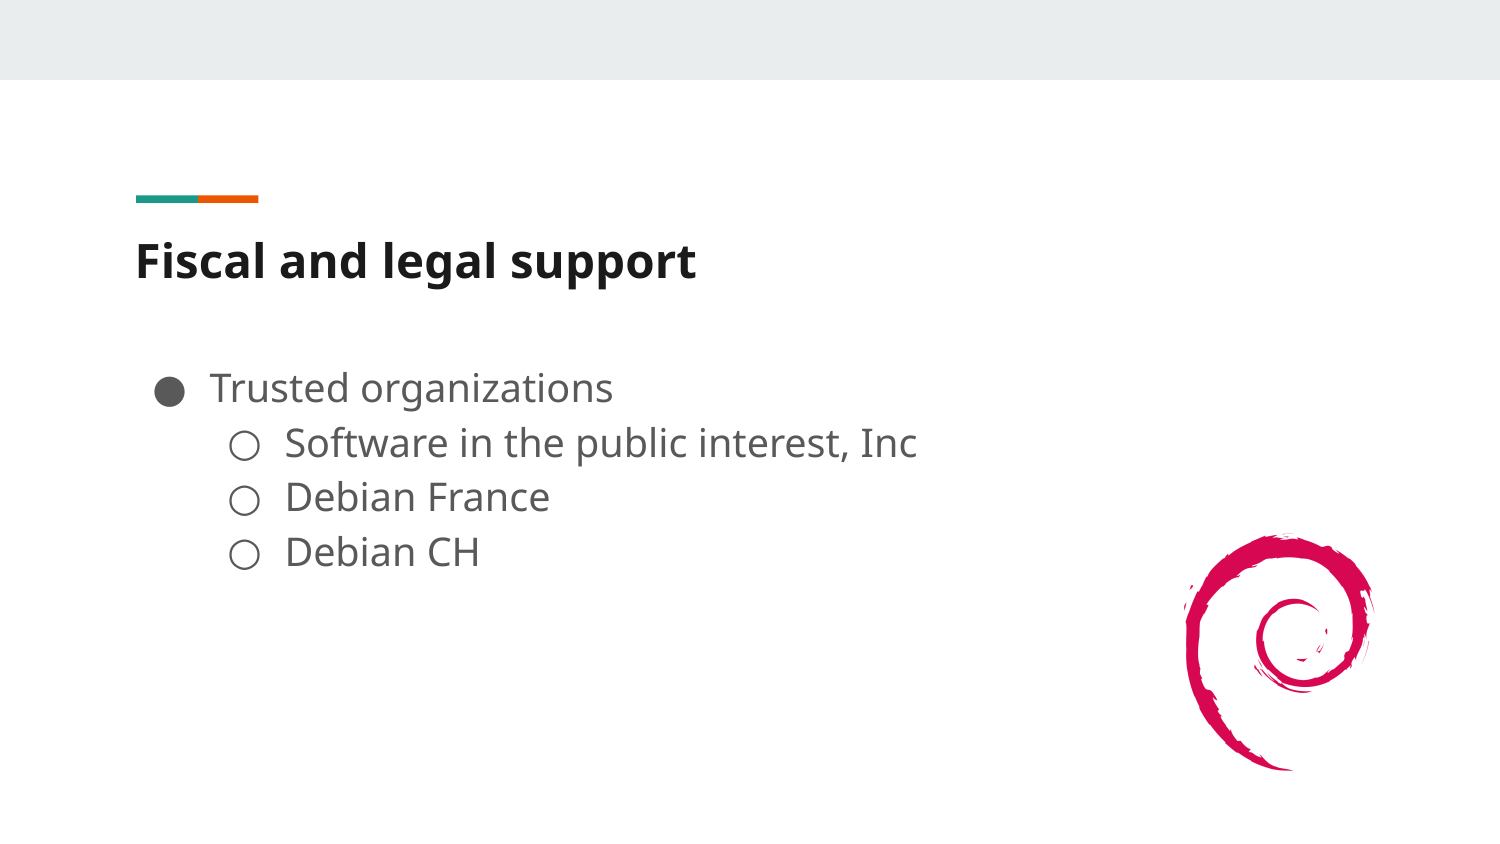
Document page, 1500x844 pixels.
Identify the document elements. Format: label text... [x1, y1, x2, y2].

title Fiscal and legal support [119, 216, 1381, 305]
list Trusted organizations Software in the public interest, Inc Debian France Debian CH [119, 341, 1160, 712]
picture [1174, 531, 1381, 780]
